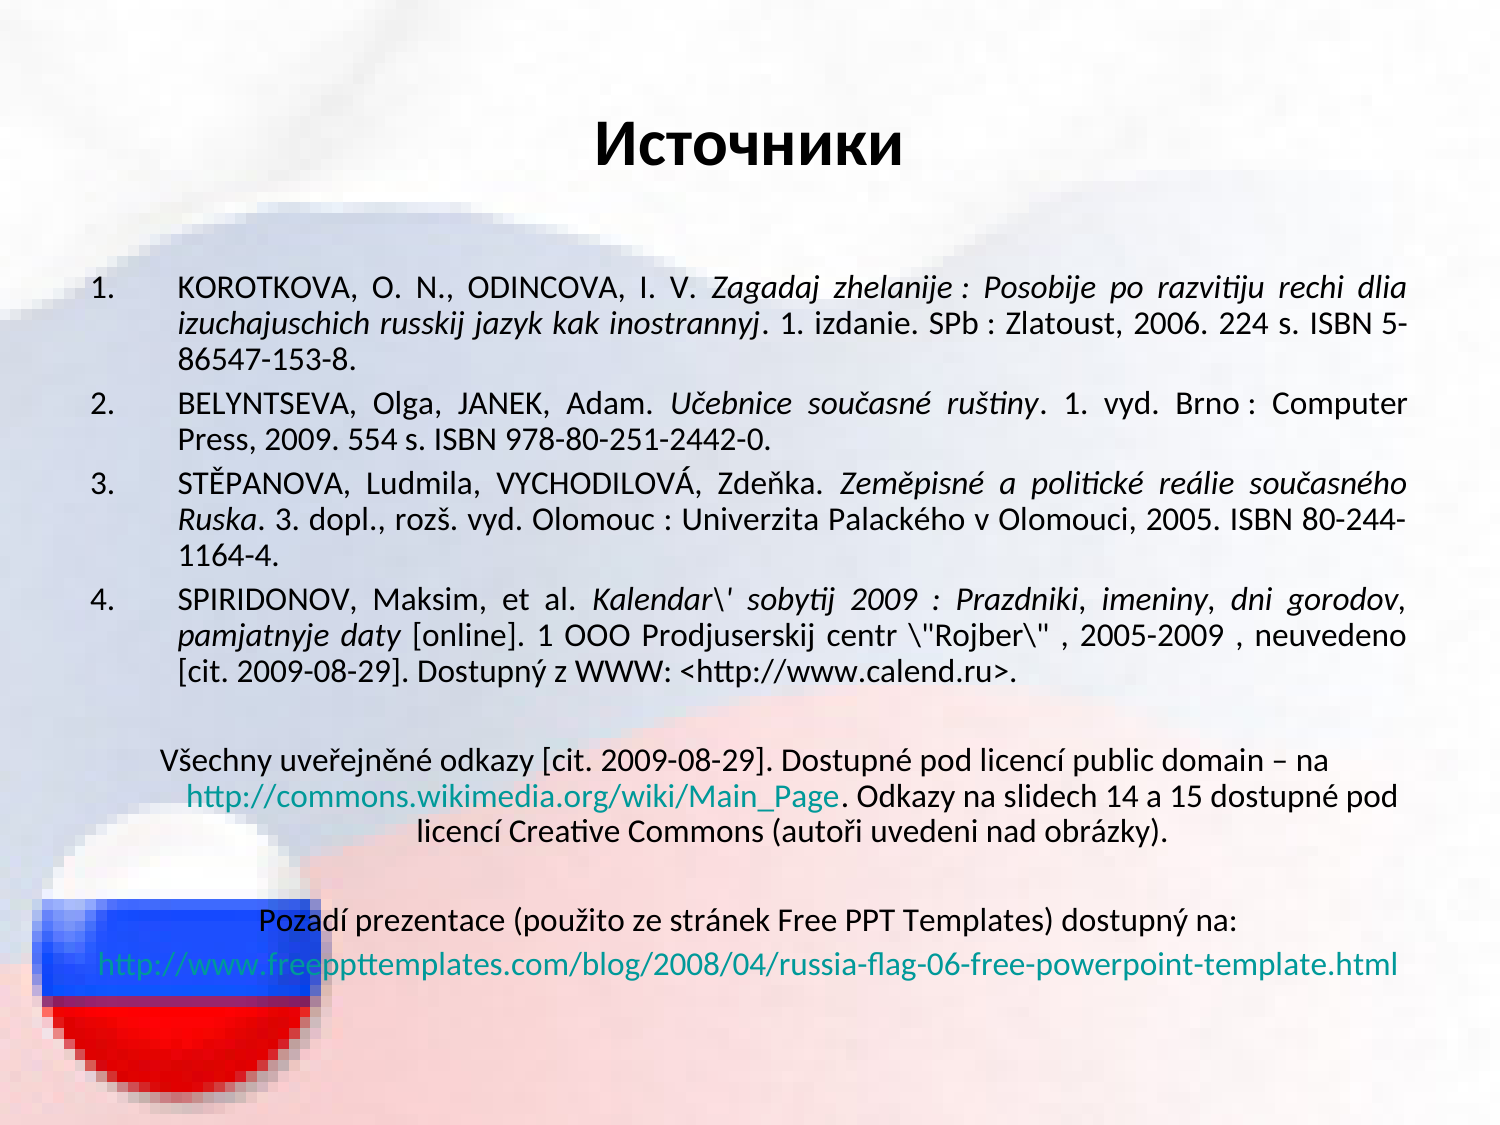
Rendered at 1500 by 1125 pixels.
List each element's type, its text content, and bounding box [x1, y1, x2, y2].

picture [0, 0, 1500, 1125]
title Источники [75, 45, 1426, 233]
list KOROTKOVA, O. N., ODINCOVA, I. V. Zagadaj zhelanije : Posobije po razvitiju rechi dlia izuchajuschich russkij jazyk kak inostrannyj. 1. izdanie. SPb : Zlatoust, 2006. 224 s. ISBN 5-86547-153-8. BELYNTSEVA, Olga, JANEK, Adam. Učebnice současné ruštiny. 1. vyd. Brno : Computer Press, 2009. 554 s. ISBN 978-80-251-2442-0. STĚPANOVA, Ludmila, VYCHODILOVÁ, Zdeňka. Zeměpisné a politické reálie současného Ruska. 3. dopl., rozš. vyd. Olomouc : Univerzita Palackého v Olomouci, 2005. ISBN 80-244-1164-4. SPIRIDONOV, Maksim, et al. Kalendar\' sobytij 2009 : Prazdniki, imeniny, dni gorodov, pamjatnyje daty [online]. 1 OOO Prodjuserskij centr \"Rojber\" , 2005-2009 , neuvedeno [cit. 2009-08-29]. Dostupný z WWW: <http://www.calend.ru>. Všechny uveřejněné odkazy [cit. 2009-08-29]. Dostupné pod licencí public domain – na http://commons.wikimedia.org/wiki/Main_Page. Odkazy na slidech 14 a 15 dostupné pod licencí Creative Commons (autoři uvedeni nad obrázky). Pozadí prezentace (použito ze stránek Free PPT Templates) dostupný na: http://www.freeppttemplates.com/blog/2008/04/russia-flag-06-free-powerpoint-template.html [74, 262, 1424, 1081]
